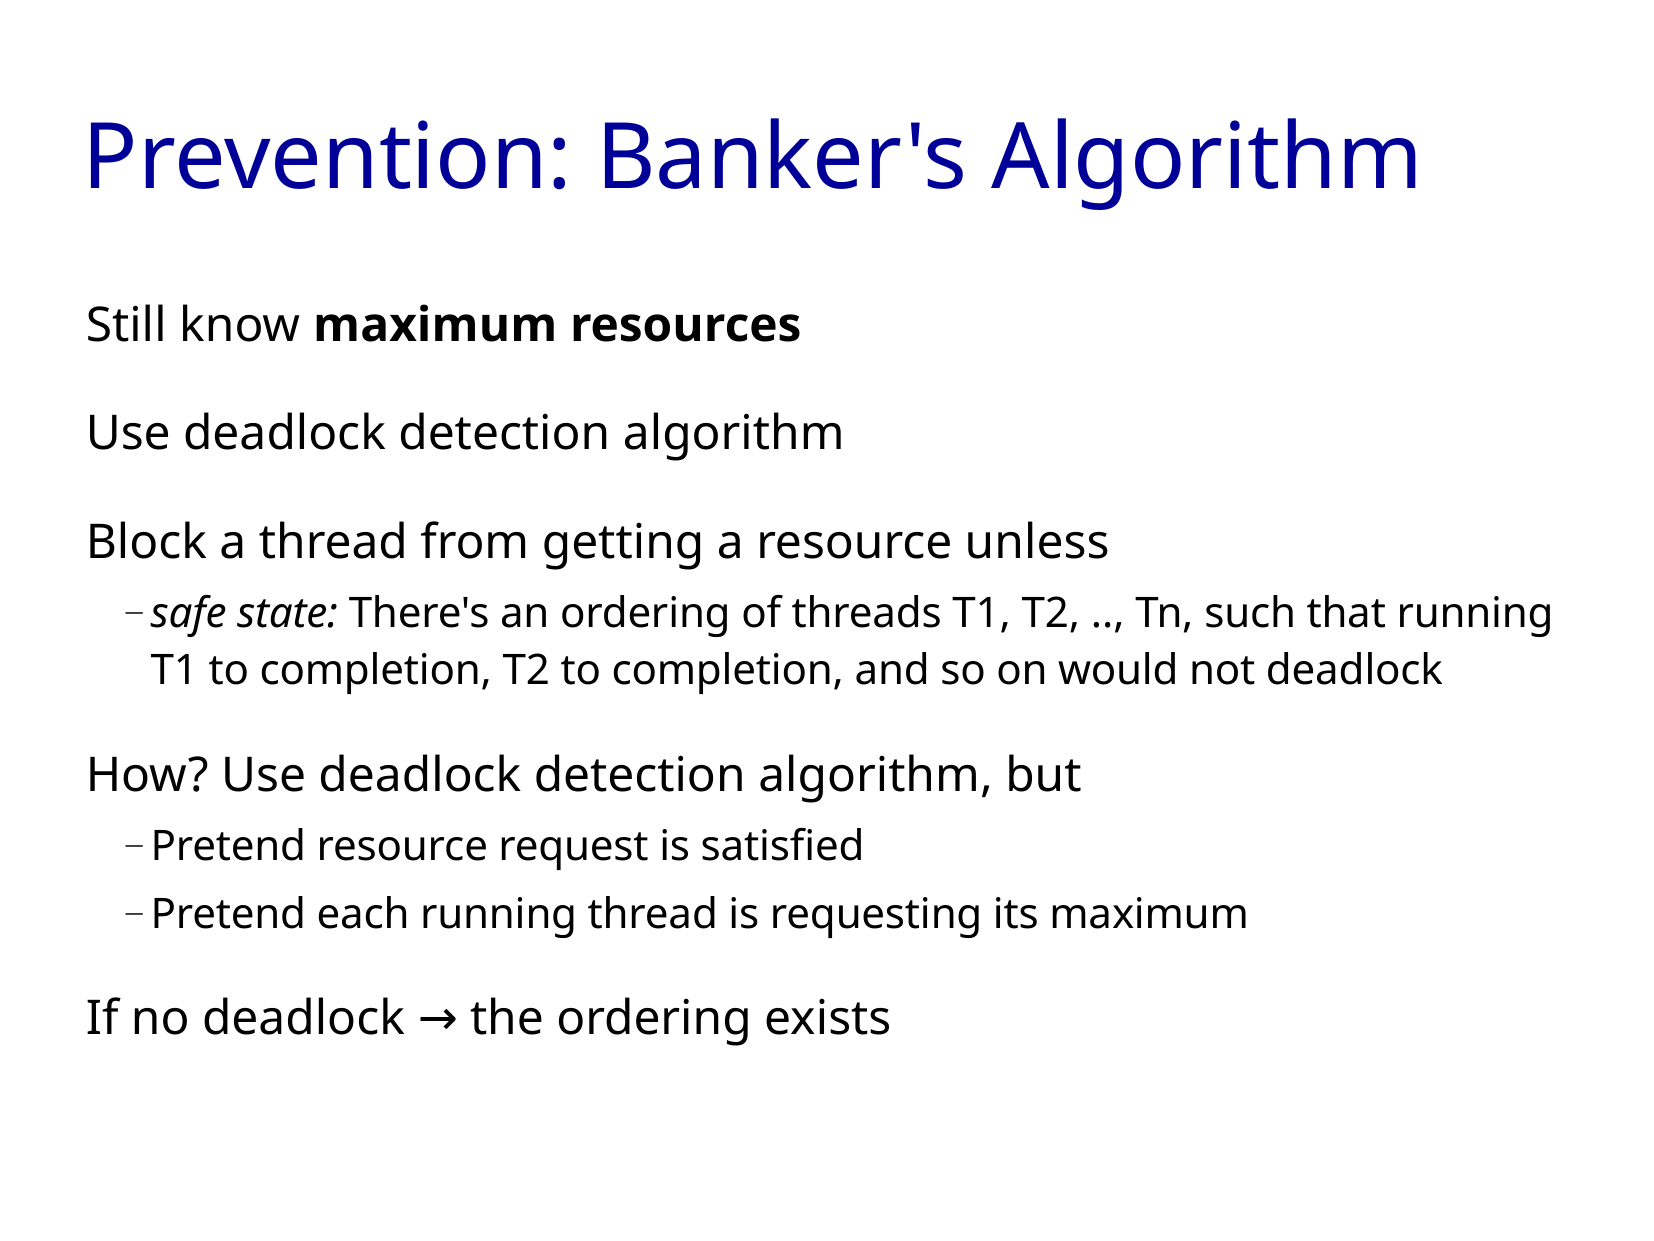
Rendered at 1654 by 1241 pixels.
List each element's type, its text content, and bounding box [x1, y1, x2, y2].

list Still know maximum resources Use deadlock detection algorithm Block a thread from getting a resource unless safe state: There's an ordering of threads T1, T2, .., Tn, such that running T1 to completion, T2 to completion, and so on would not deadlock How? Use deadlock detection algorithm, but Pretend resource request is satisfied Pretend each running thread is requesting its maximum If no deadlock → the ordering exists [60, 290, 1571, 1096]
title Prevention: Banker's Algorithm [82, 49, 1571, 257]
